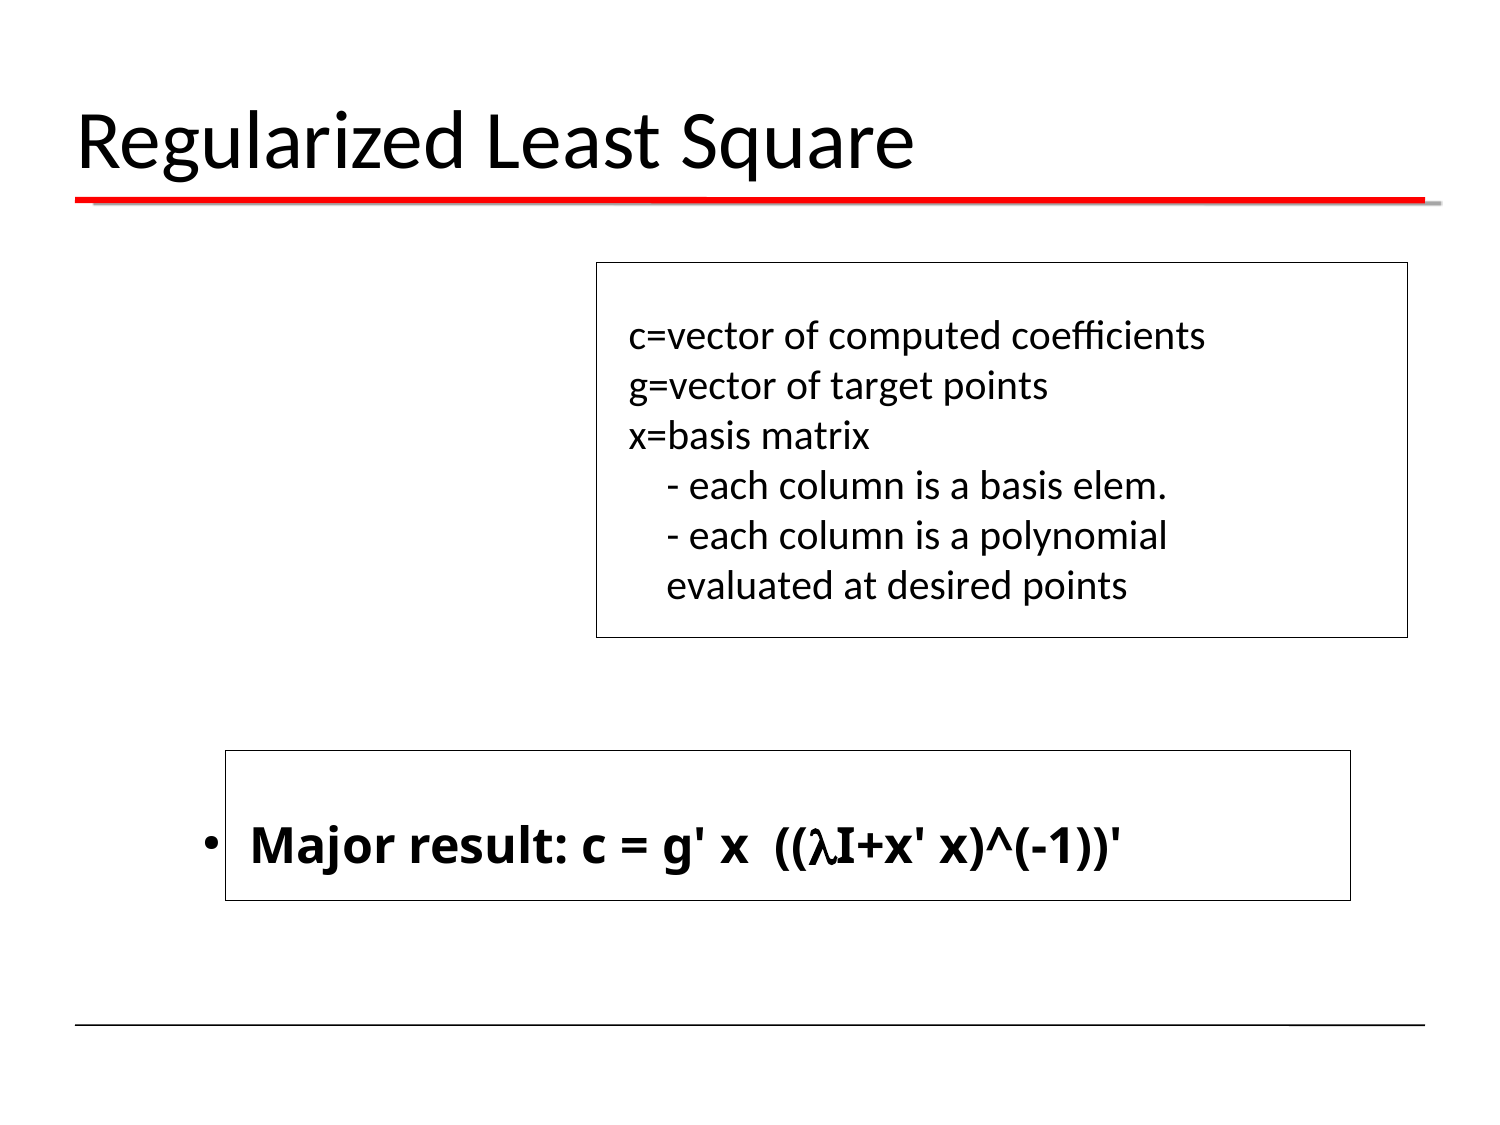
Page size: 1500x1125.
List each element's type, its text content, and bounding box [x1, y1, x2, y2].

list Major result: c = g' x ((lI+x' x)^(-1))' [37, 222, 1500, 1088]
text_box c=vector of computed coefficients g=vector of target points x=basis matrix - each column is a basis elem. - each column is a polynomial evaluated at desired points [613, 299, 1387, 615]
title Regularized Least Square [61, 37, 1487, 222]
